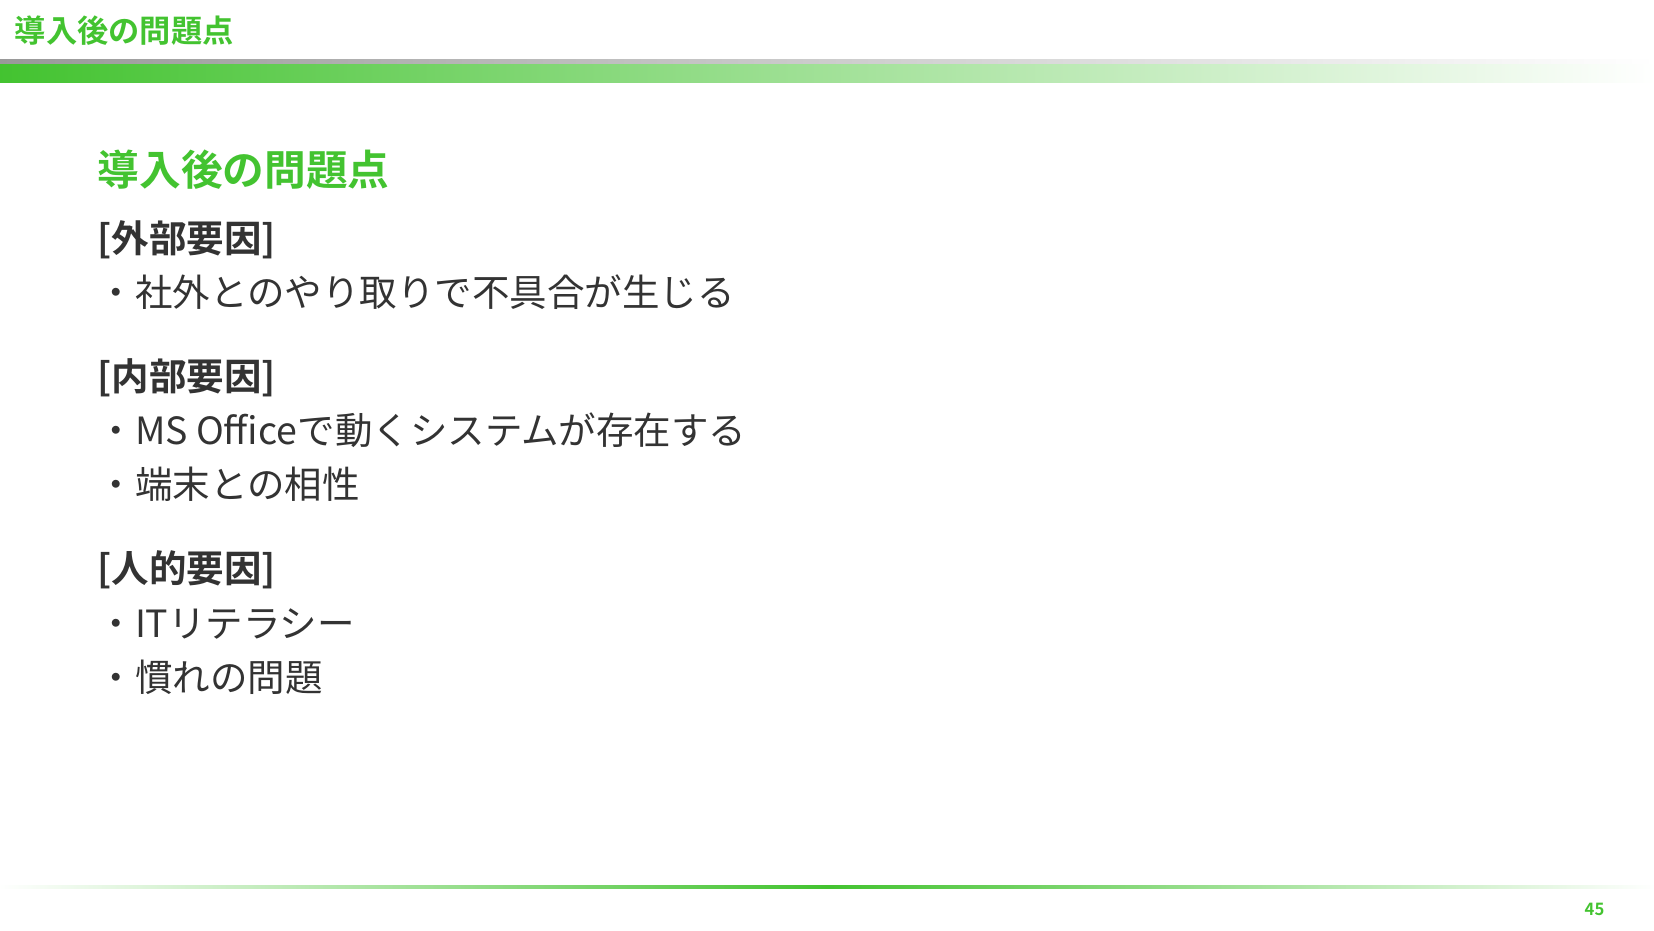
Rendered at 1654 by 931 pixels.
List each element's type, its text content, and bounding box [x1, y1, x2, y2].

text_box <番号> [1535, 888, 1654, 928]
text_box [0, 59, 1654, 83]
text_box [0, 885, 1654, 889]
text_box 導入後の問題点 [0, 0, 1376, 59]
text_box 導入後の問題点 [外部要因] ・社外とのやり取りで不具合が生じる [内部要因] ・MS Officeで動くシステムが存在する ・端末との相性 [人的要因] ・ITリテラシー ・慣れの問題 [82, 129, 1459, 839]
